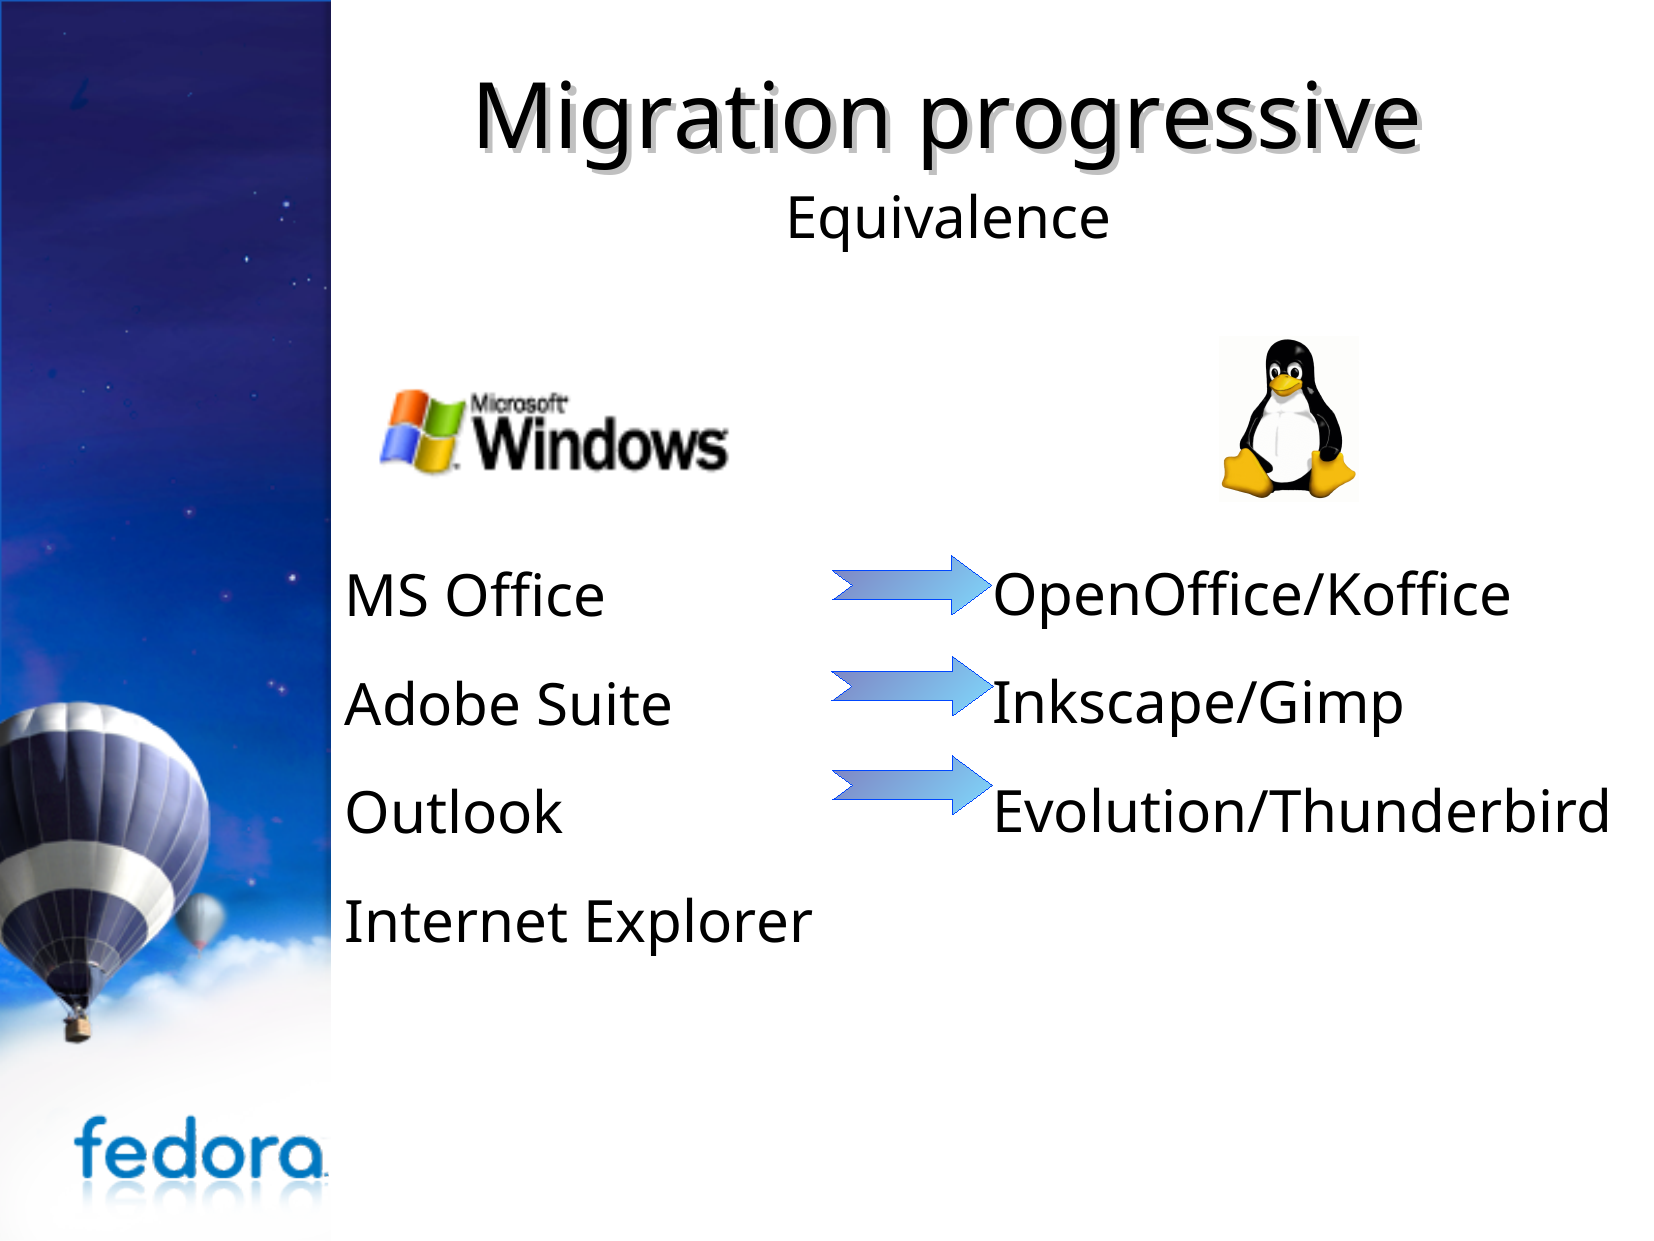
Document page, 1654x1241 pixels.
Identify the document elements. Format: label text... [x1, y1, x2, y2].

picture [354, 379, 957, 503]
picture [1219, 336, 1359, 503]
text_box [832, 555, 992, 615]
list MS Office Adobe Suite Outlook Internet Explorer [331, 554, 977, 1145]
picture [0, 0, 331, 1241]
text_box [831, 656, 994, 716]
title Migration progressive Equivalence [331, 49, 1571, 257]
list OpenOffice/Koffice Inkscape/Gimp Evolution/Thunderbird [974, 552, 1631, 1141]
text_box [832, 755, 993, 815]
